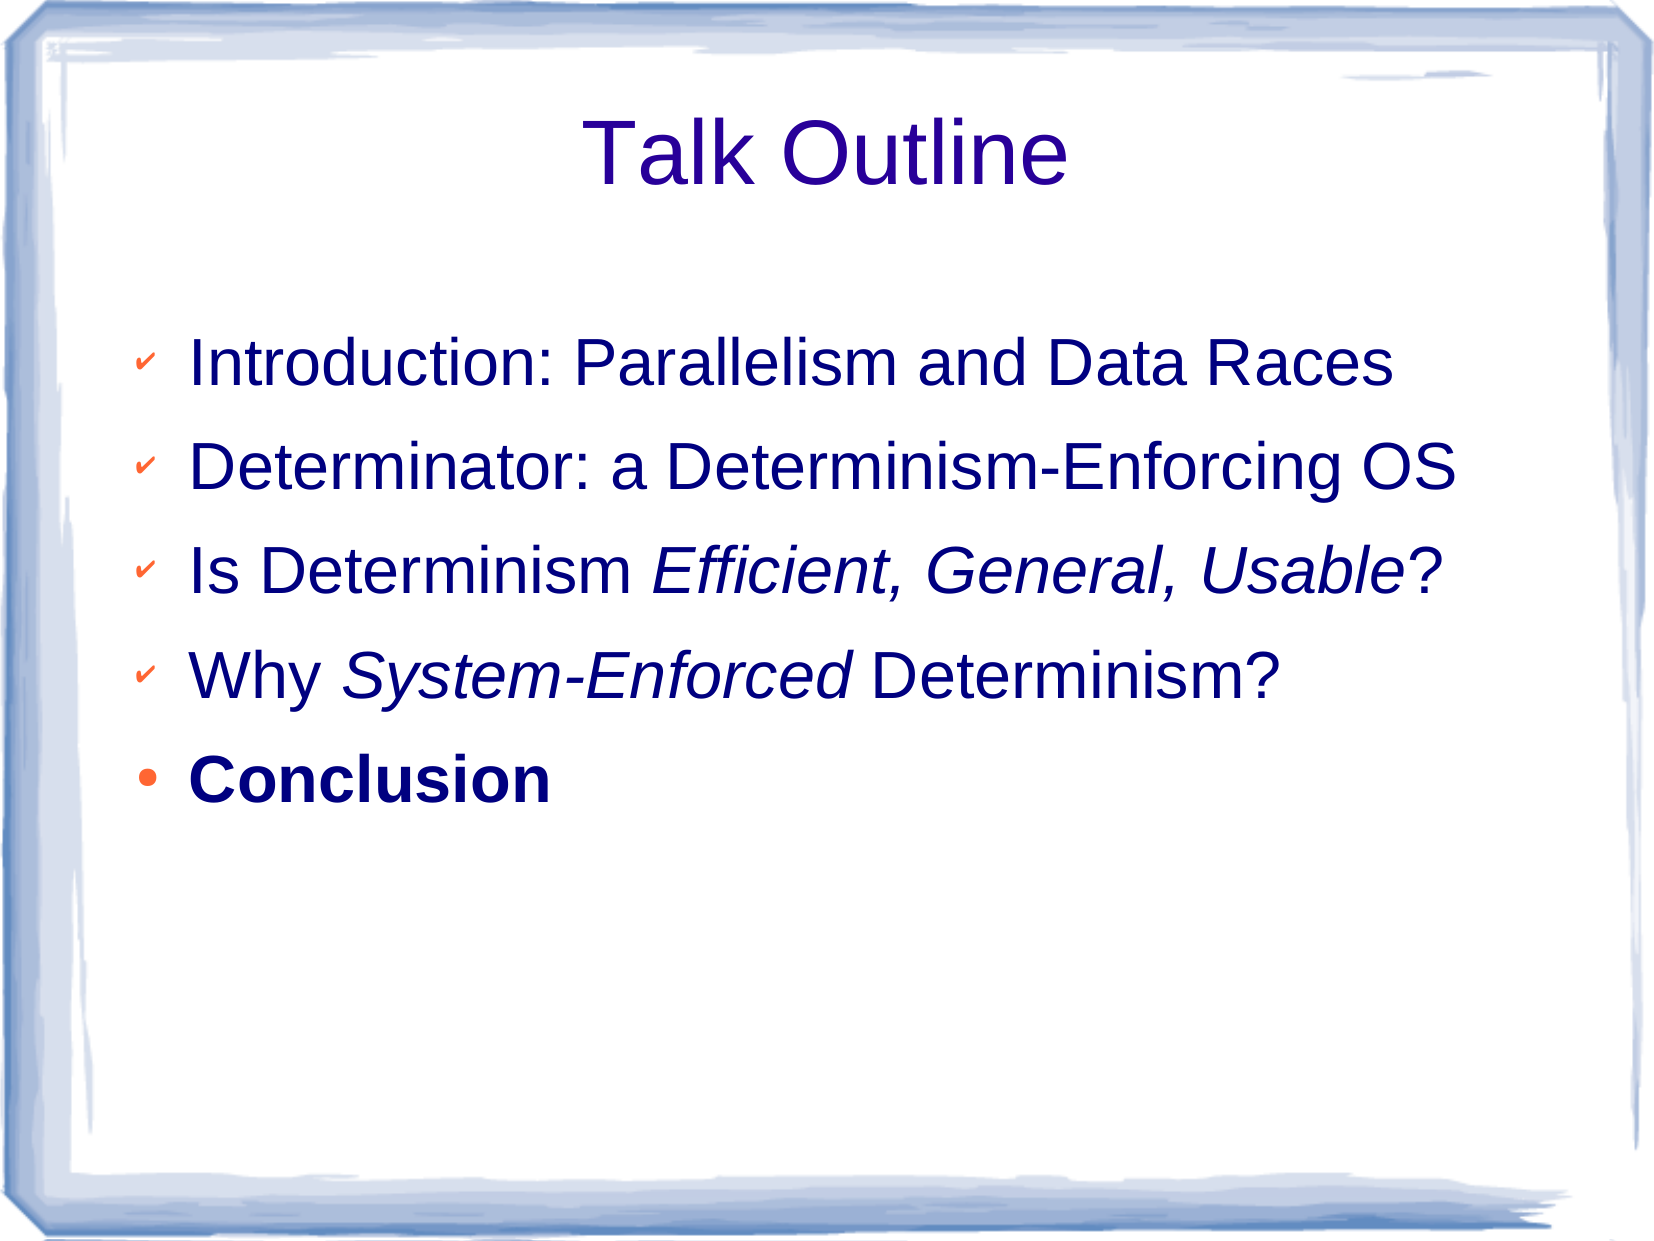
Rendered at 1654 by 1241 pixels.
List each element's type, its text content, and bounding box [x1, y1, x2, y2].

list Introduction: Parallelism and Data Races Determinator: a Determinism-Enforcing OS Is Determinism Efficient, General, Usable? Why System-Enforced Determinism? Conclusion [118, 324, 1571, 990]
title Talk Outline [82, 56, 1571, 250]
picture [0, 0, 1654, 1241]
